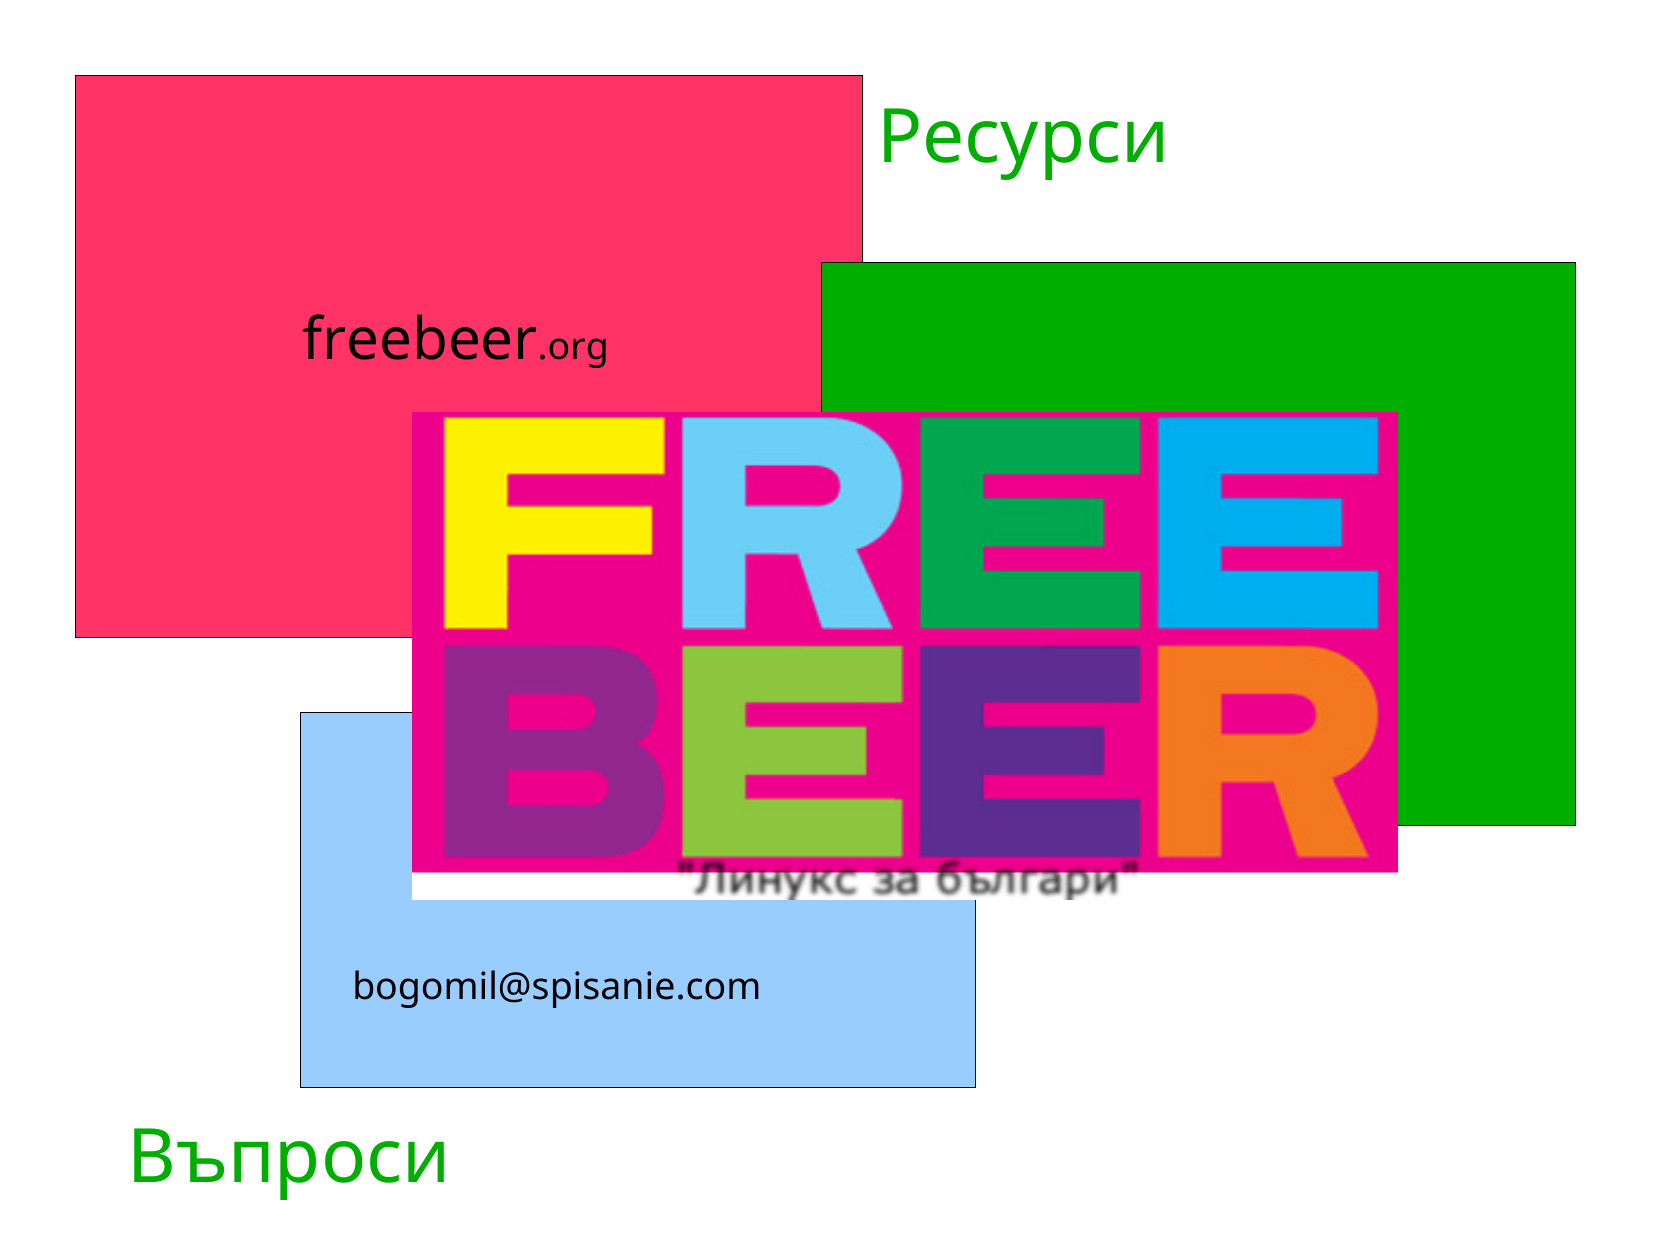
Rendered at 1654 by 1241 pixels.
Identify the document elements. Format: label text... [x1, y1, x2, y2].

text_box freebeer.org [288, 289, 601, 376]
text_box Въпроси [112, 1094, 563, 1201]
text_box bogomil@spisanie.com [337, 952, 755, 1013]
text_box [300, 712, 976, 1088]
text_box [75, 75, 1576, 826]
picture [412, 412, 1398, 901]
text_box Ресурси [862, 75, 1313, 181]
